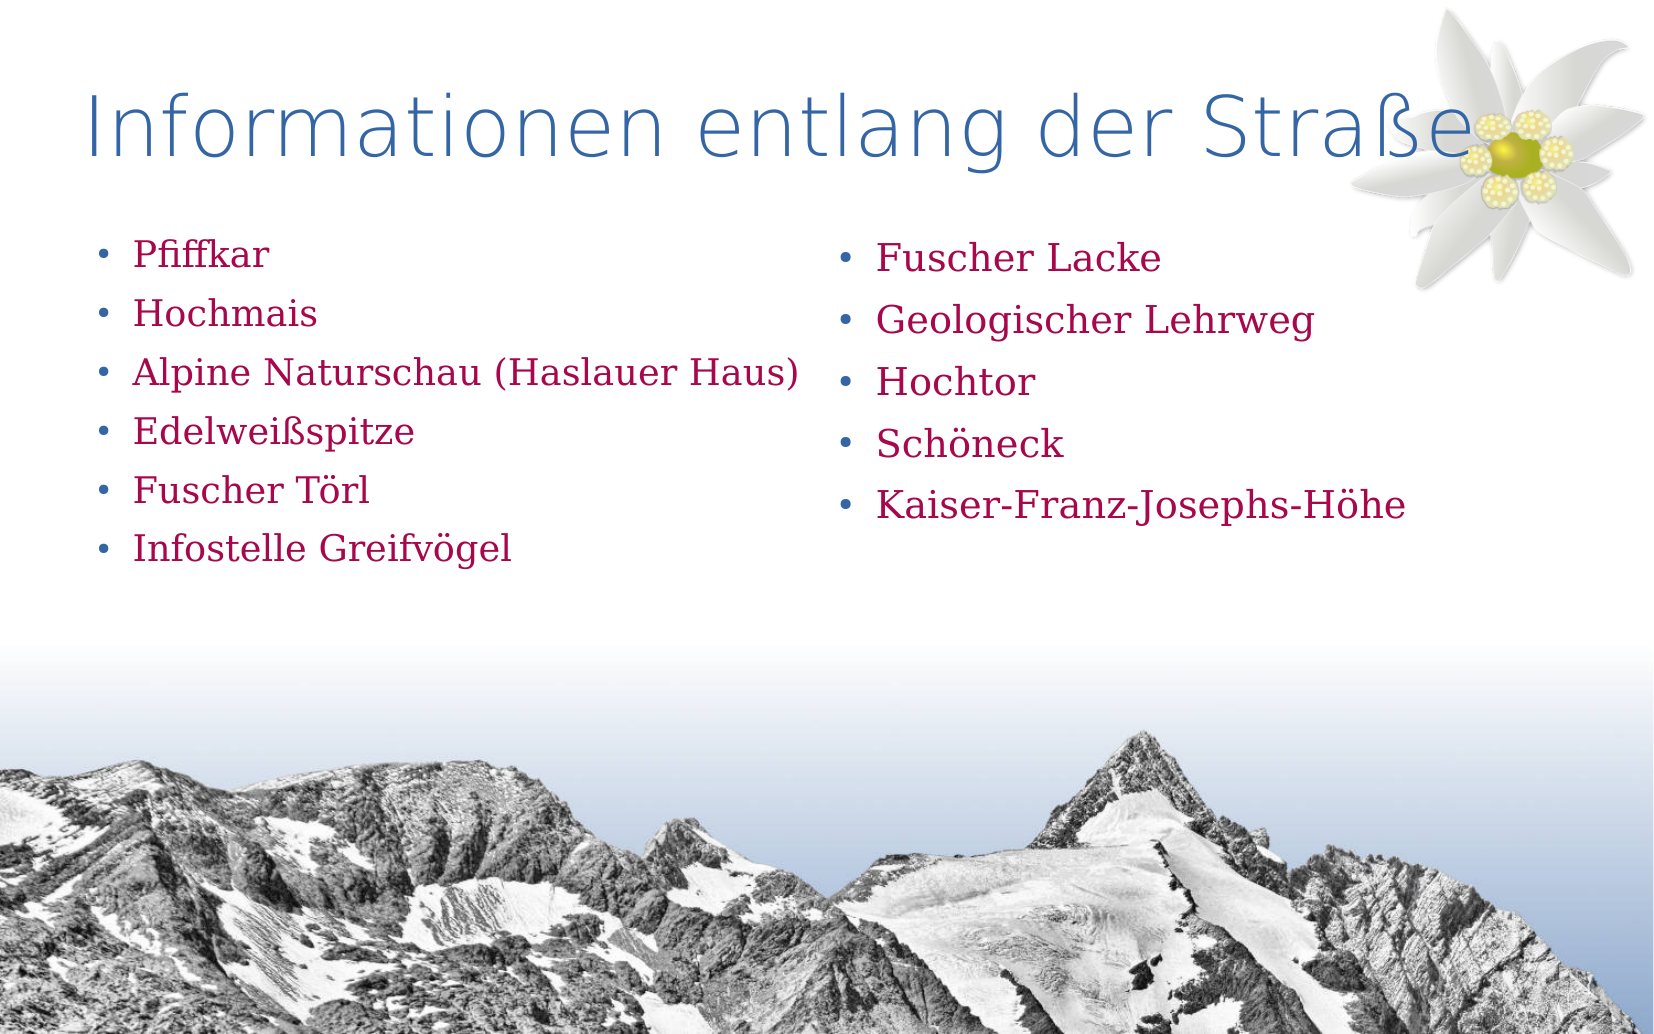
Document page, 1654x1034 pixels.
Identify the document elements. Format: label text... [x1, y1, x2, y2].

picture [1341, 0, 1654, 301]
list Pfiffkar Hochmais Alpine Naturschau (Haslauer Haus) Edelweißspitze Fuscher Törl Infostelle Greifvögel [88, 236, 799, 591]
list Fuscher Lacke Geologischer Lehrweg Hochtor Schöneck Kaiser-Franz-Josephs-Höhe [826, 236, 1537, 532]
picture [0, 641, 1654, 1034]
title Informationen entlang der Straße [82, 41, 1571, 214]
